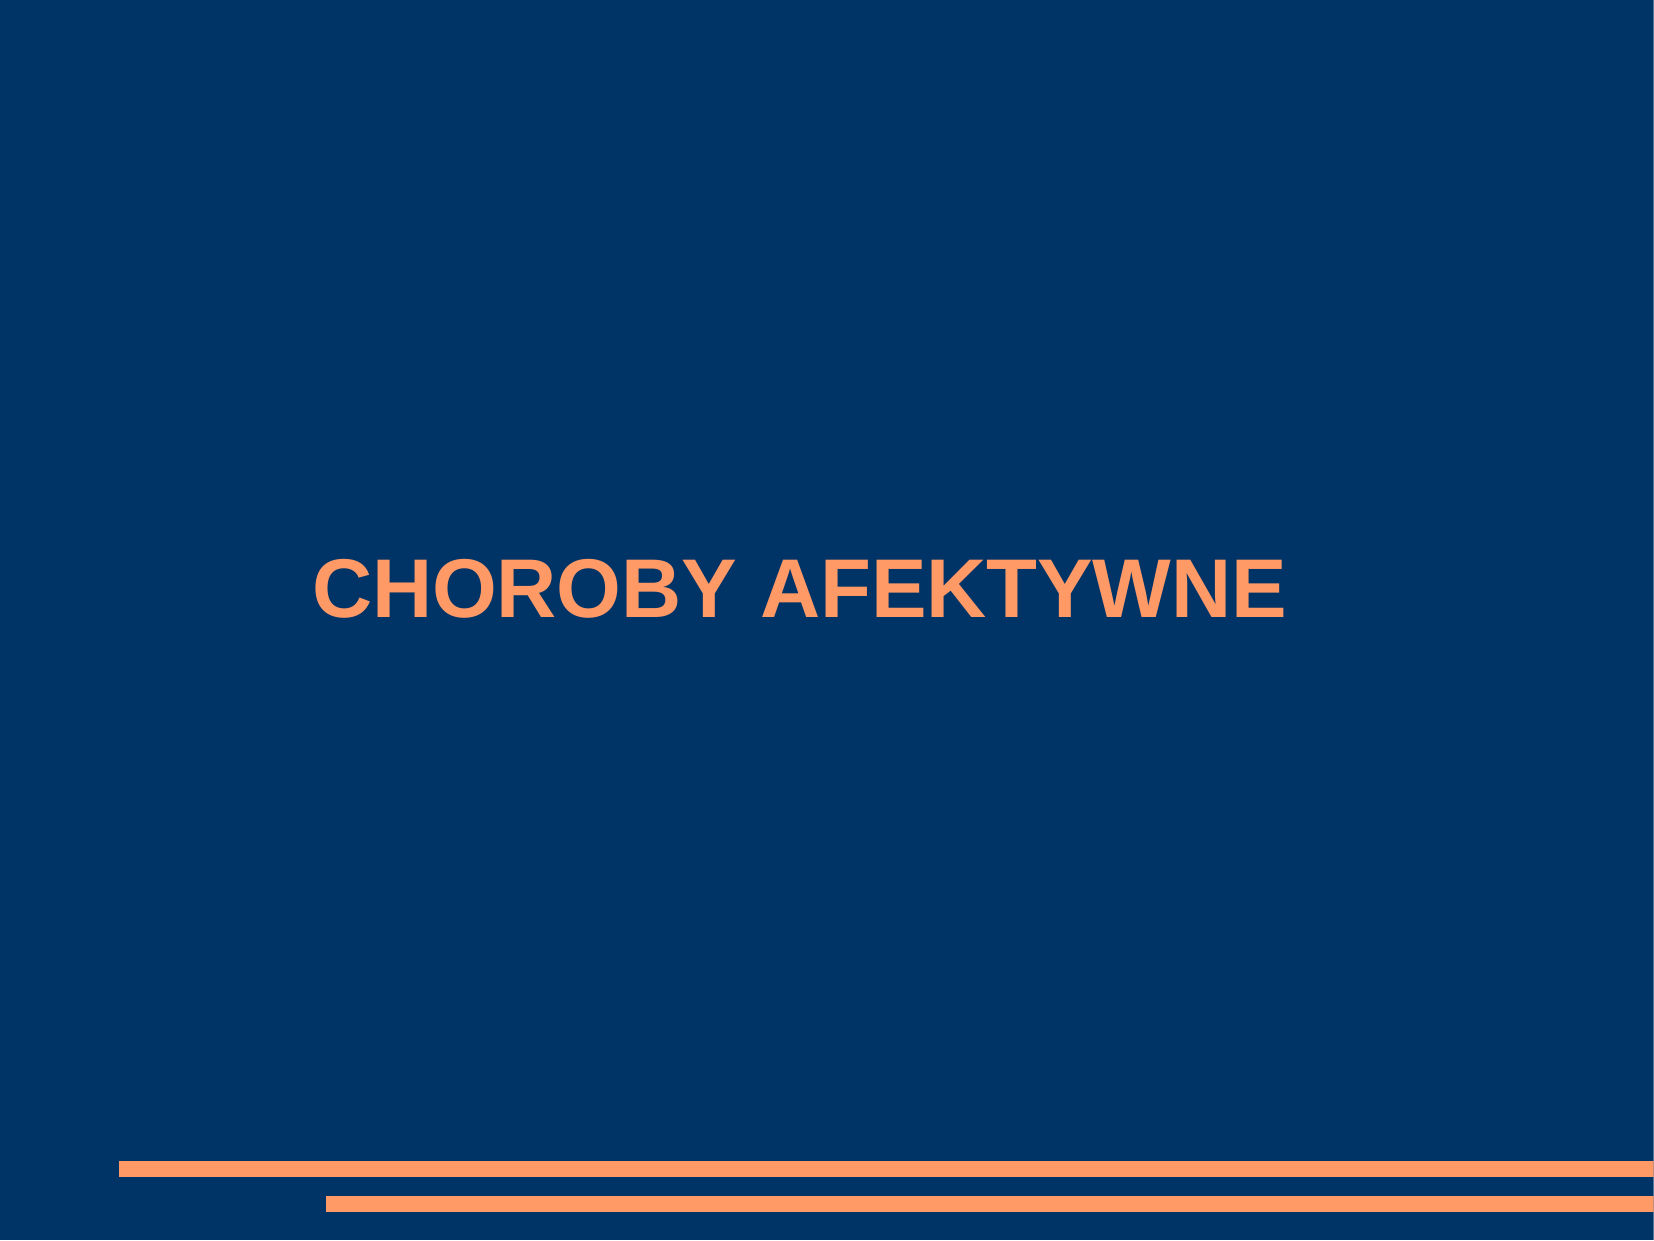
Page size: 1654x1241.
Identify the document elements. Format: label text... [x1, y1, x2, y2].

title CHOROBY AFEKTYWNE [312, 430, 1654, 638]
